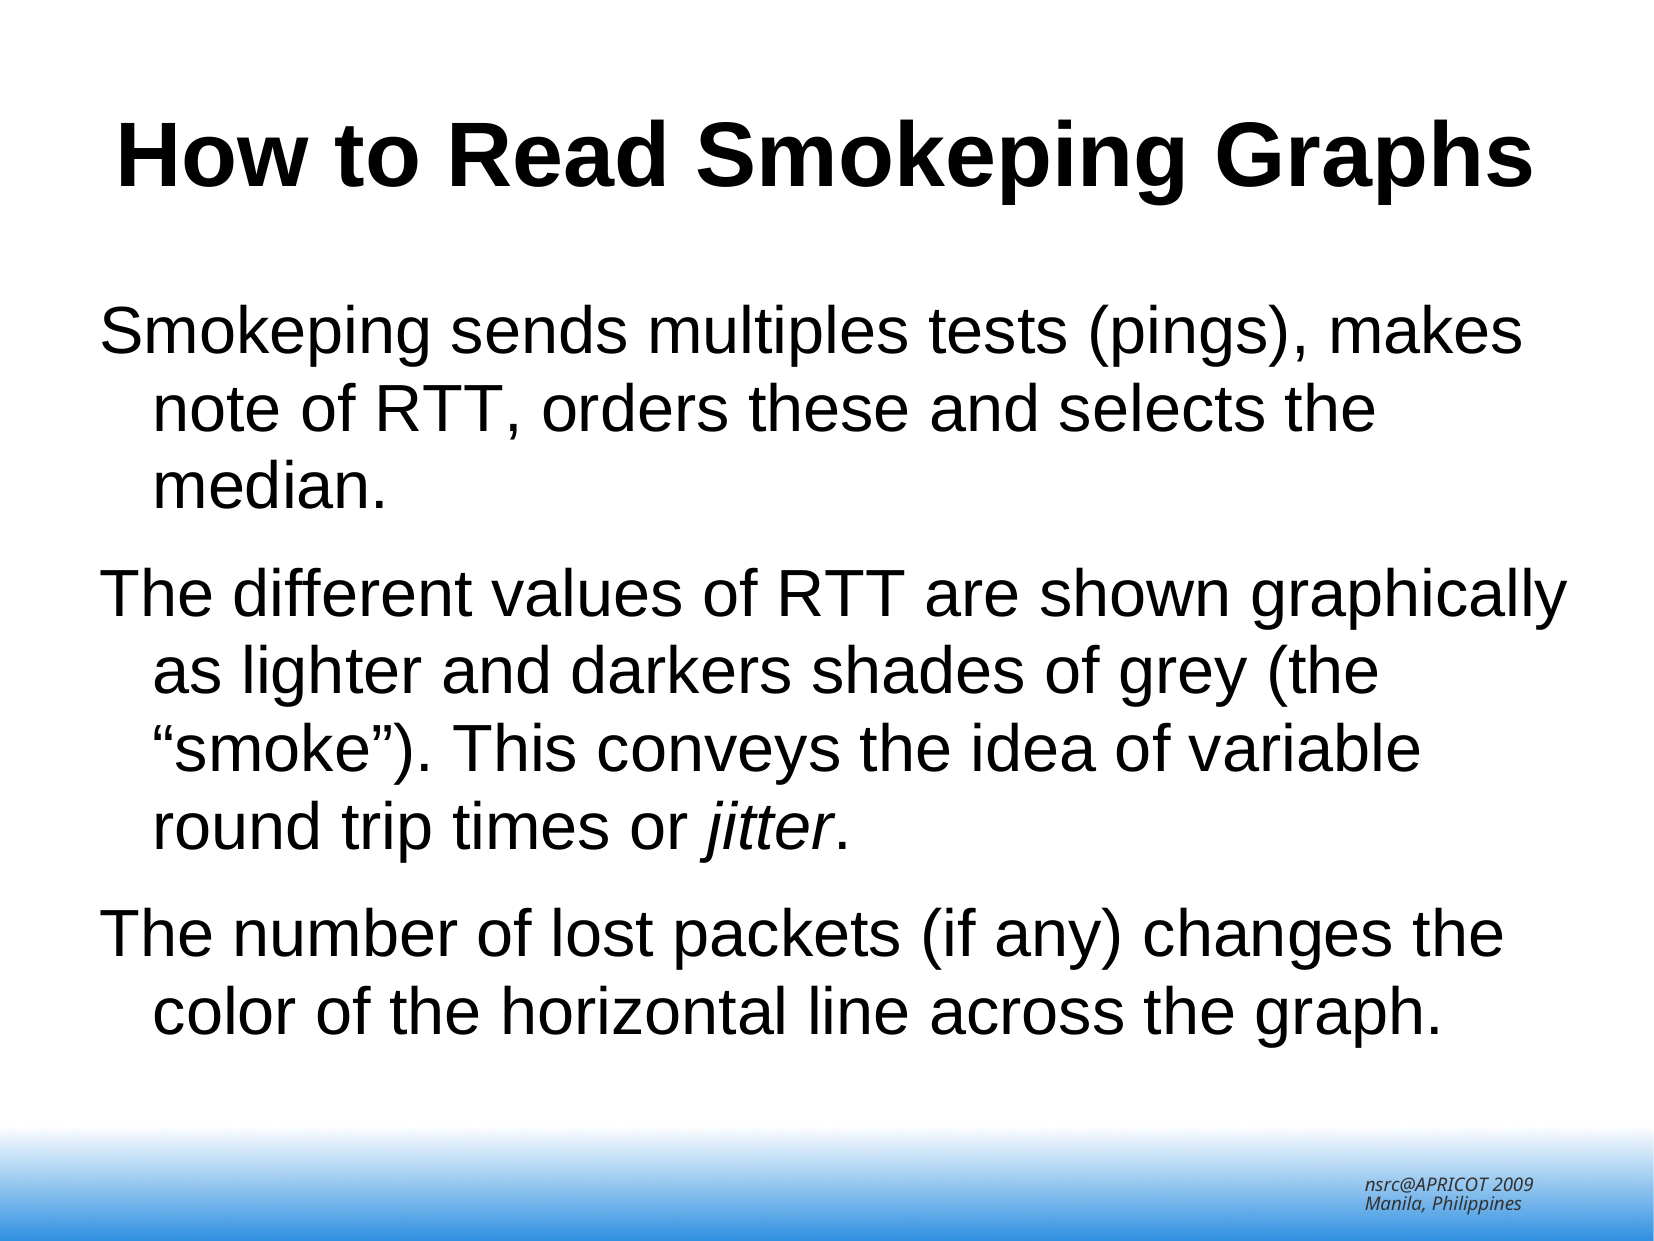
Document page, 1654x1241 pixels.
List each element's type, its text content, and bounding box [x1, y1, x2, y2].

title How to Read Smokeping Graphs [82, 49, 1571, 257]
list Smokeping sends multiples tests (pings), makes note of RTT, orders these and selects the median. The different values of RTT are shown graphically as lighter and darkers shades of grey (the “smoke”). This conveys the idea of variable round trip times or jitter. The number of lost packets (if any) changes the color of the horizontal line across the graph. [82, 290, 1571, 1109]
picture [0, 1124, 1654, 1241]
